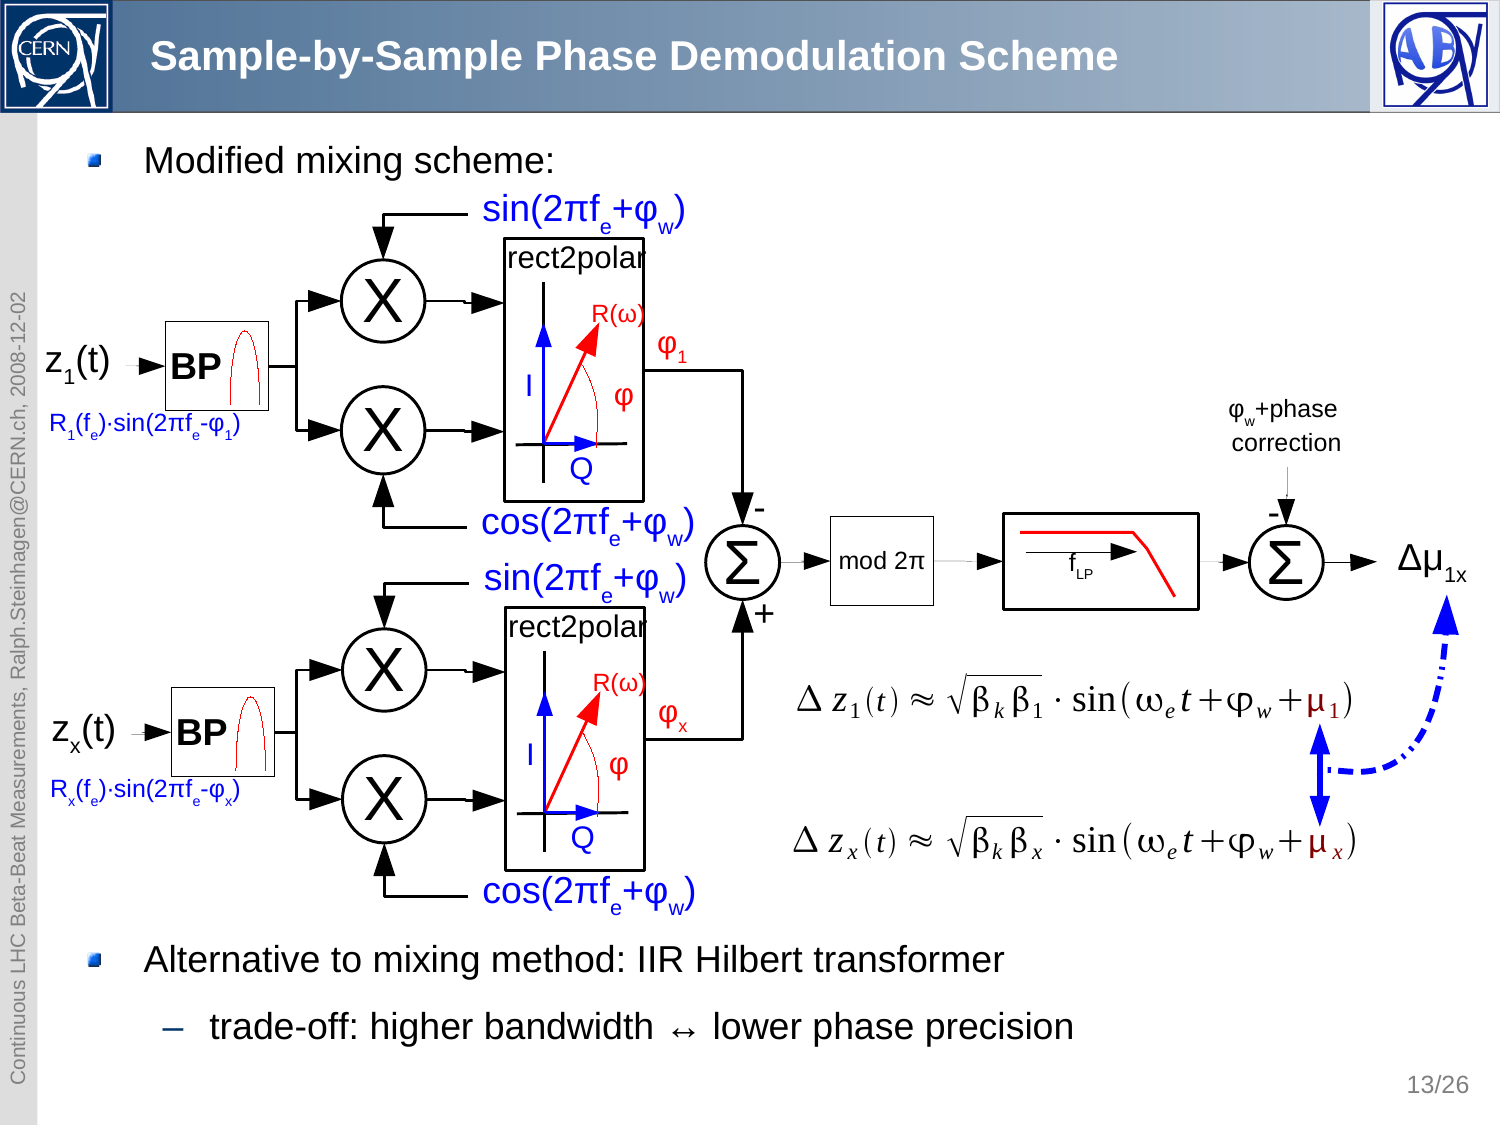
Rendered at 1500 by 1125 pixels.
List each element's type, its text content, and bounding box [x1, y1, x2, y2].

list Modified mixing scheme: Alternative to mixing method: IIR Hilbert transformer trade-off: higher bandwidth ↔ lower phase precision [87, 137, 1438, 1048]
text_box Δμ1x [1438, 528, 1500, 595]
picture [1382, 1, 1489, 108]
text_box R1(fe)∙sin(2πfe-φ1) [34, 401, 87, 453]
text_box z1(t) [29, 330, 87, 400]
text_box zx(t) [36, 699, 87, 769]
title Sample-by-Sample Phase Demodulation Scheme [150, 0, 1201, 113]
text_box Rx(fe)∙sin(2πfe-φx) [35, 767, 87, 819]
picture [0, 0, 113, 113]
text_box BP [165, 321, 269, 411]
chart [783, 673, 1367, 910]
text_box BP [171, 687, 275, 777]
